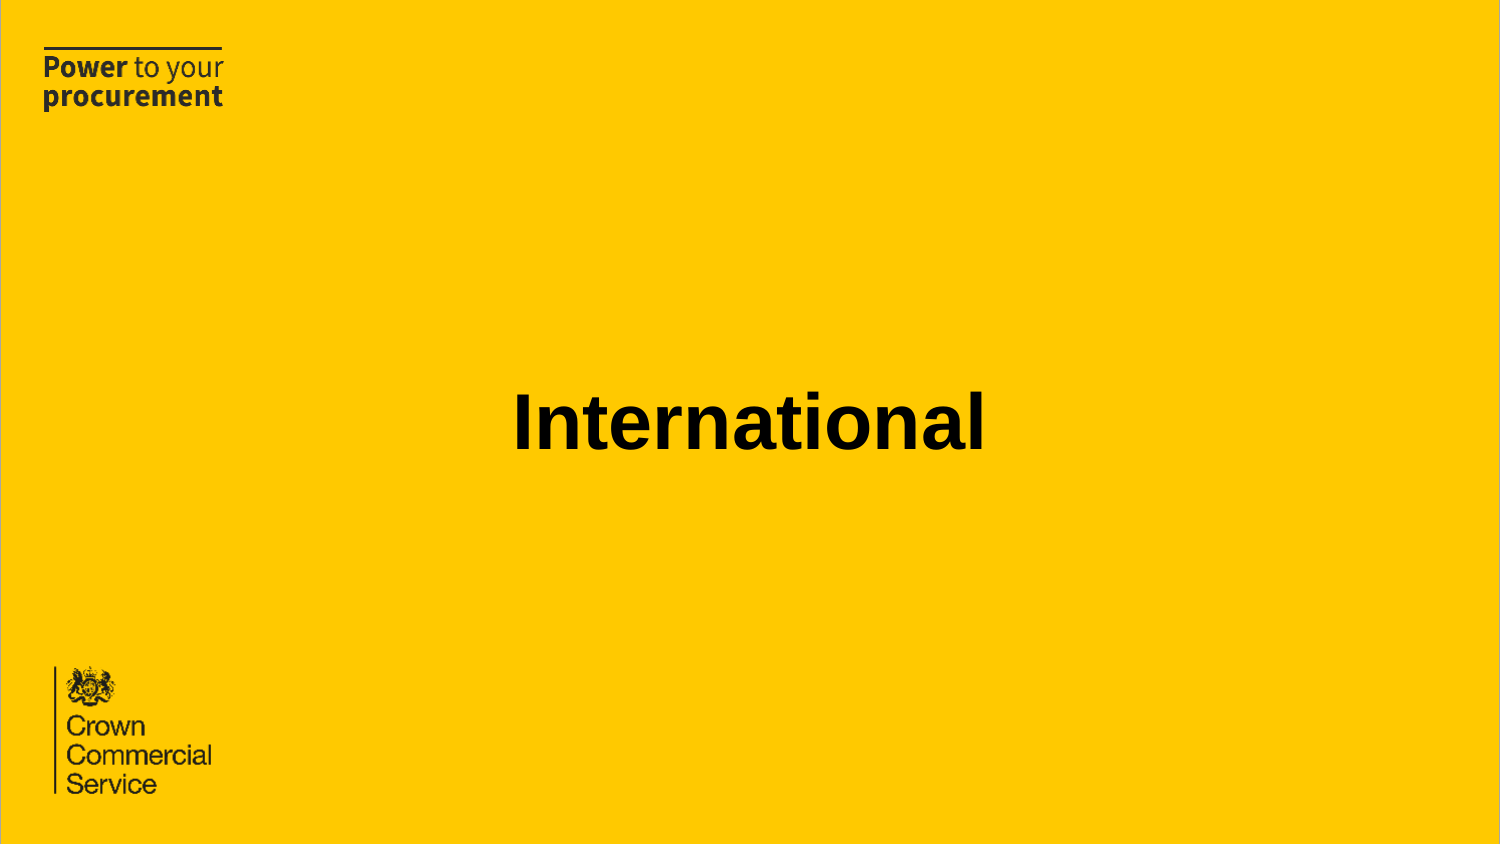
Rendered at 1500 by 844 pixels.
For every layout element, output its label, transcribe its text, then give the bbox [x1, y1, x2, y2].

title International [364, 369, 1136, 474]
